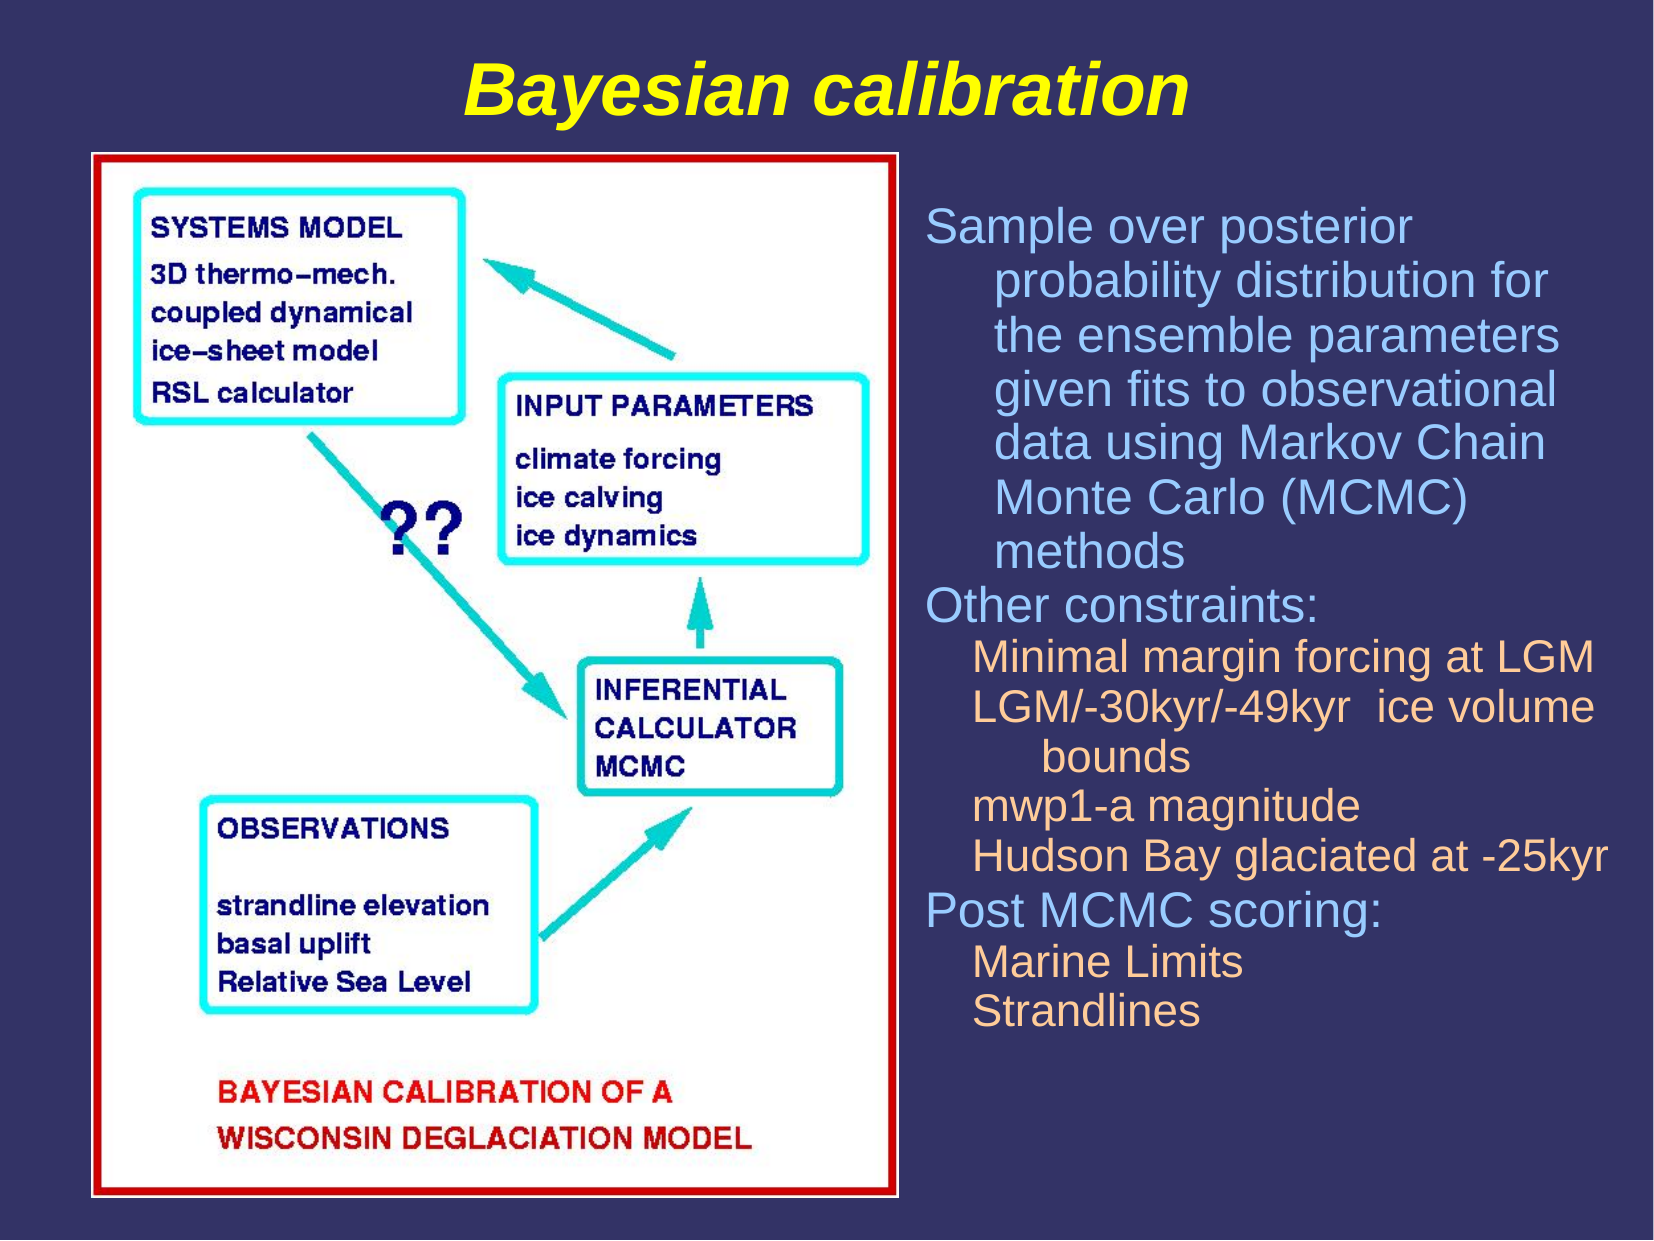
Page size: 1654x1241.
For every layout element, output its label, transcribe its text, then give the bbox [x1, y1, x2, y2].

list Sample over posterior probability distribution for the ensemble parameters given fits to observational data using Markov Chain Monte Carlo (MCMC) methods Other constraints: Minimal margin forcing at LGM LGM/-30kyr/-49kyr ice volume bounds mwp1-a magnitude Hudson Bay glaciated at -25kyr Post MCMC scoring: Marine Limits Strandlines [913, 200, 1612, 1241]
picture [91, 152, 899, 1198]
title Bayesian calibration [121, 21, 1534, 161]
